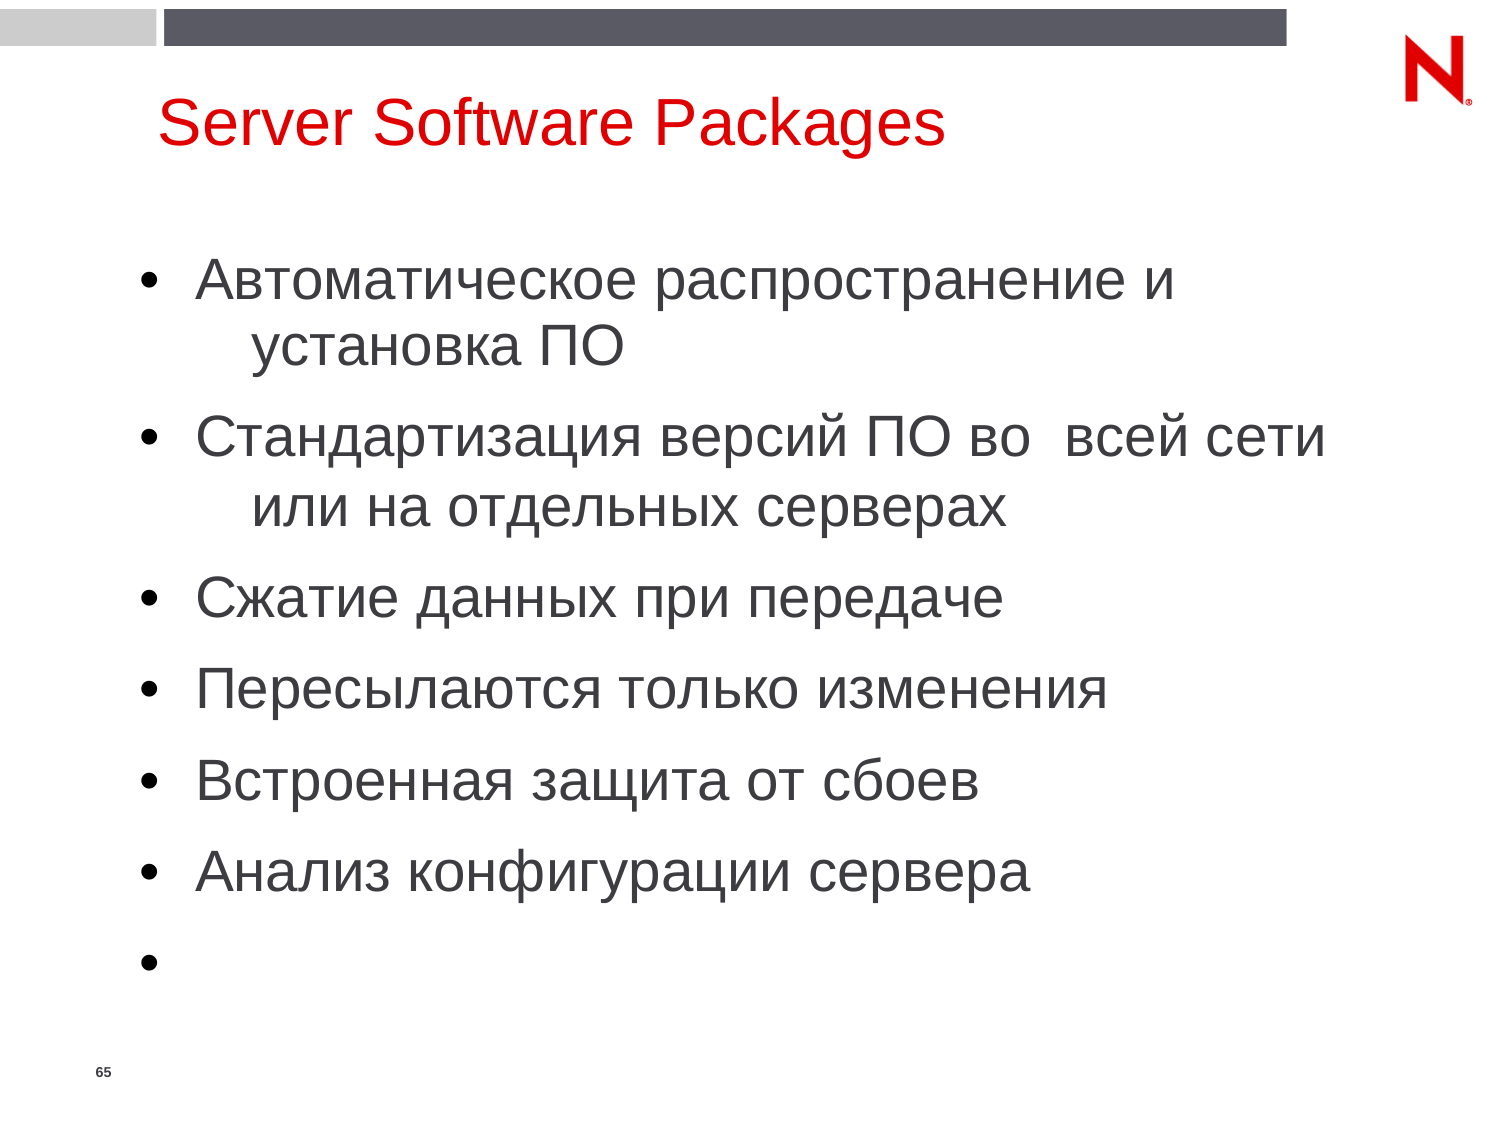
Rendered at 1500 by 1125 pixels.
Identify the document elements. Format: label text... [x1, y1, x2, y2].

picture [1403, 32, 1473, 107]
text_box Автоматическое распространение и установка ПО Стандартизация версий ПО во всей сети или на отдельных серверах Сжатие данных при передаче Пересылаются только изменения Встроенная защита от сбоев Анализ конфигурации сервера [124, 239, 1400, 1007]
text_box Server Software Packages [143, 77, 1093, 177]
